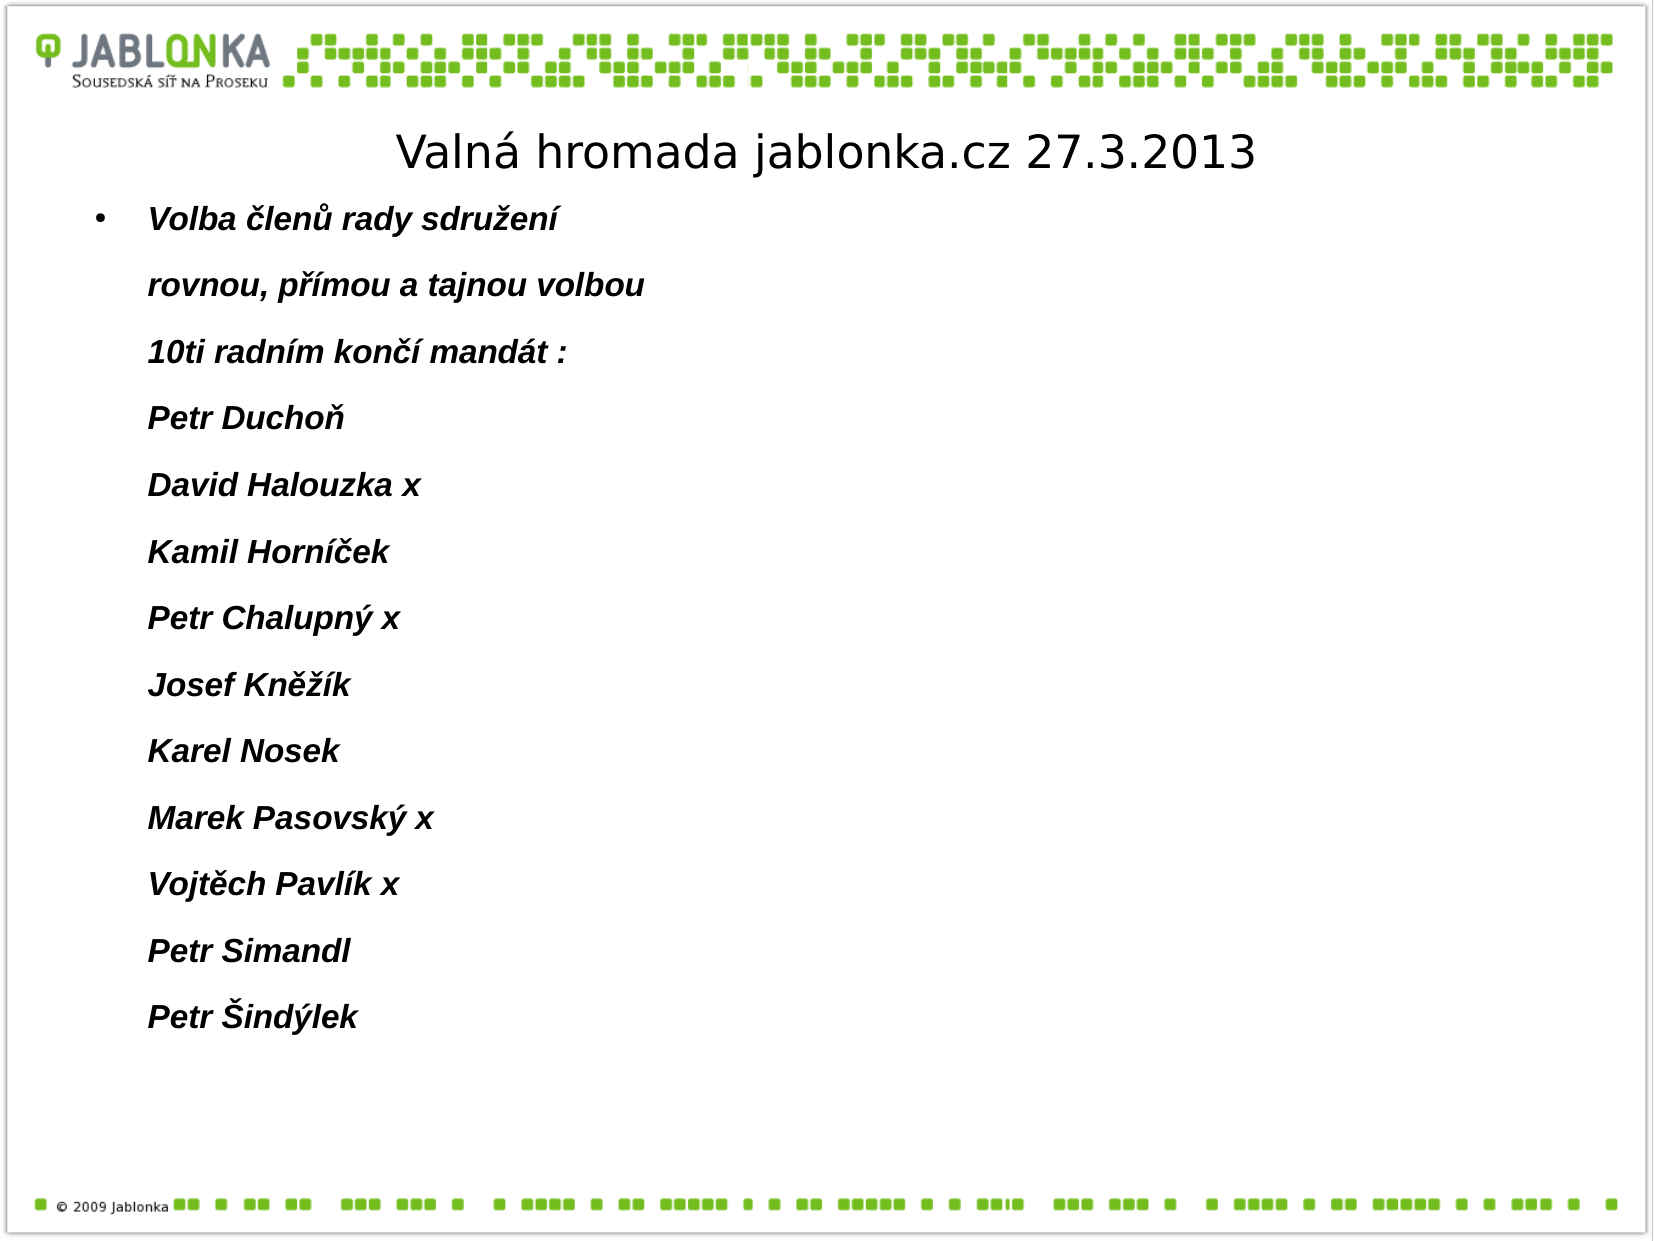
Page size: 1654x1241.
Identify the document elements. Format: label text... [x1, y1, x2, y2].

title Valná hromada jablonka.cz 27.3.2013 [82, 49, 1571, 257]
picture [0, 0, 1654, 1241]
list Volba členů rady sdružení rovnou, přímou a tajnou volbou 10ti radním končí mandát : Petr Duchoň David Halouzka x Kamil Horníček Petr Chalupný x Josef Kněžík Karel Nosek Marek Pasovský x Vojtěch Pavlík x Petr Simandl Petr Šindýlek [76, 200, 1565, 1046]
